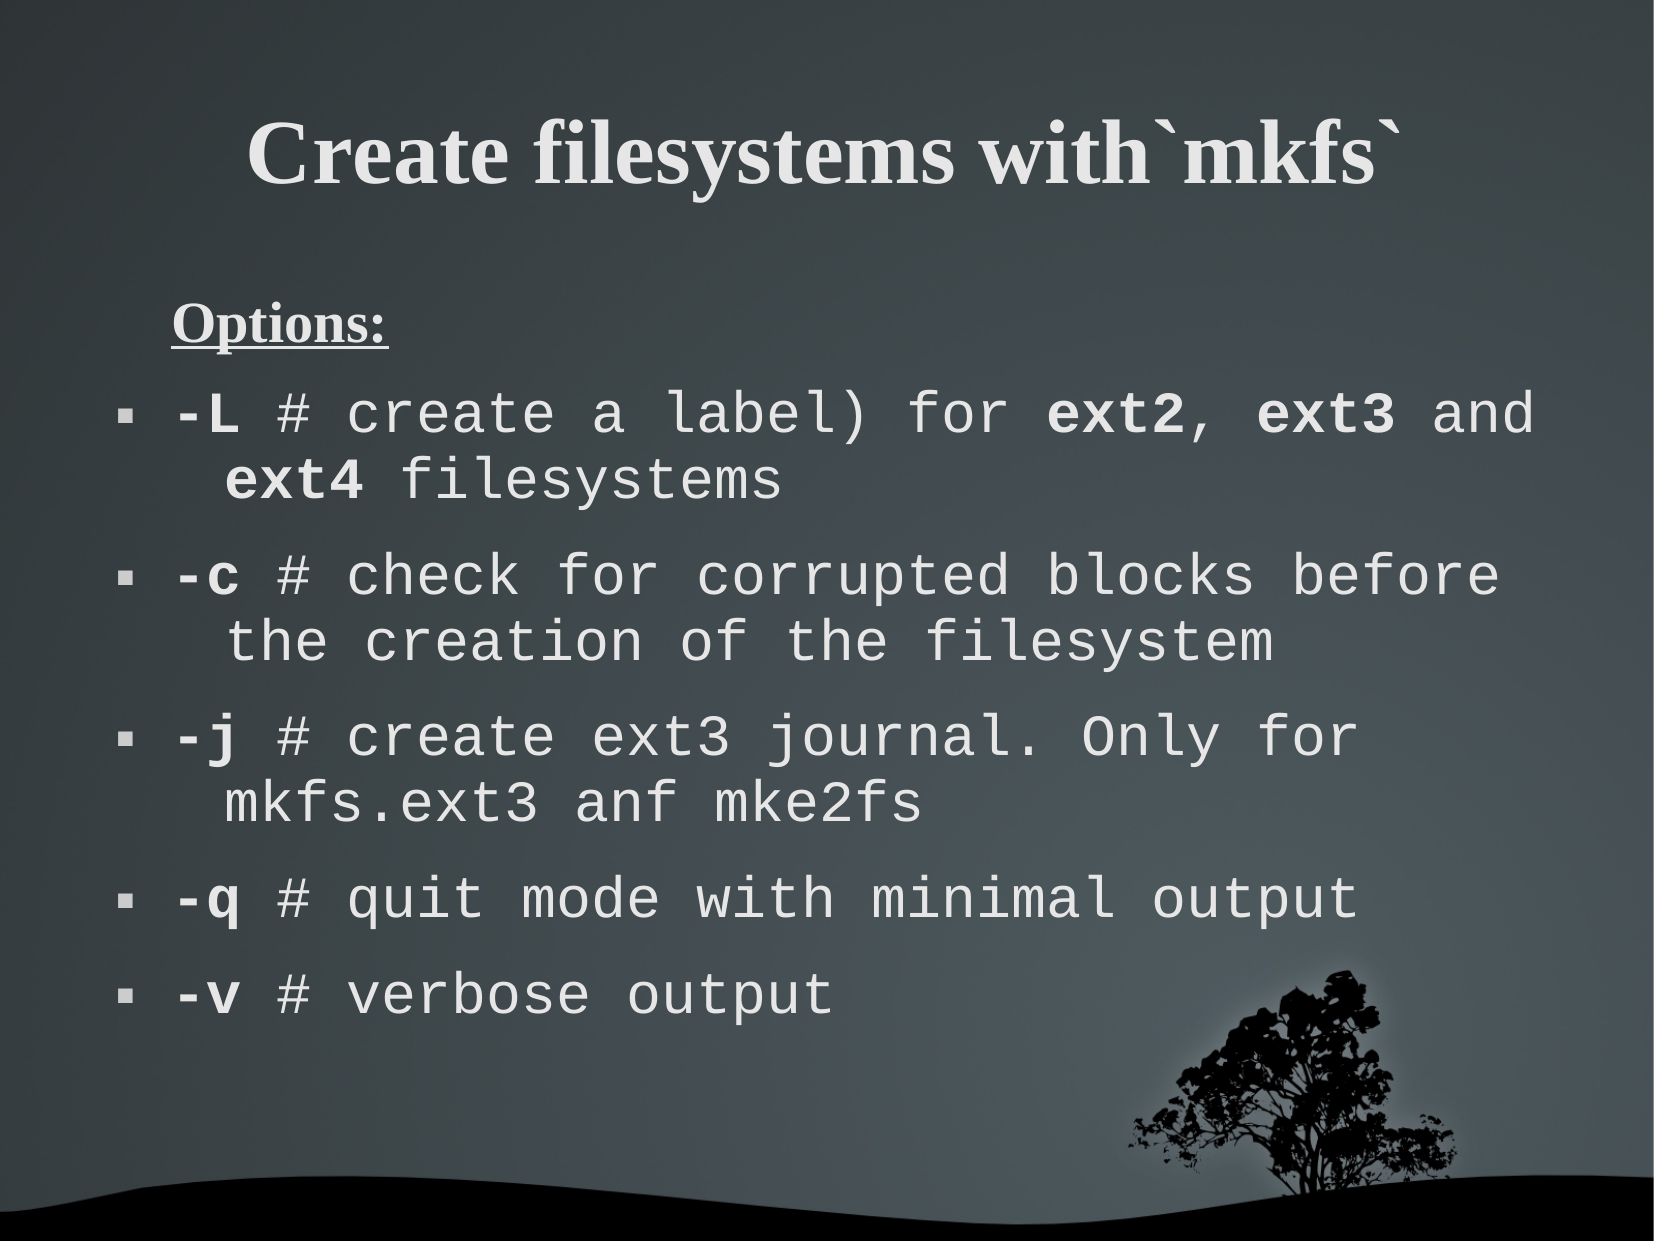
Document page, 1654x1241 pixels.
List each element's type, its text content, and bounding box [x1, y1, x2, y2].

title Create filesystems with`mkfs` [82, 33, 1571, 273]
list Options: -L # create a label) for ext2, ext3 and ext4 filesystems -c # check for corrupted blocks before the creation of the filesystem -j # create ext3 journal. Only for mkfs.ext3 anf mke2fs -q # quit mode with minimal output -v # verbose output [82, 290, 1571, 1111]
picture [0, 0, 1654, 1241]
